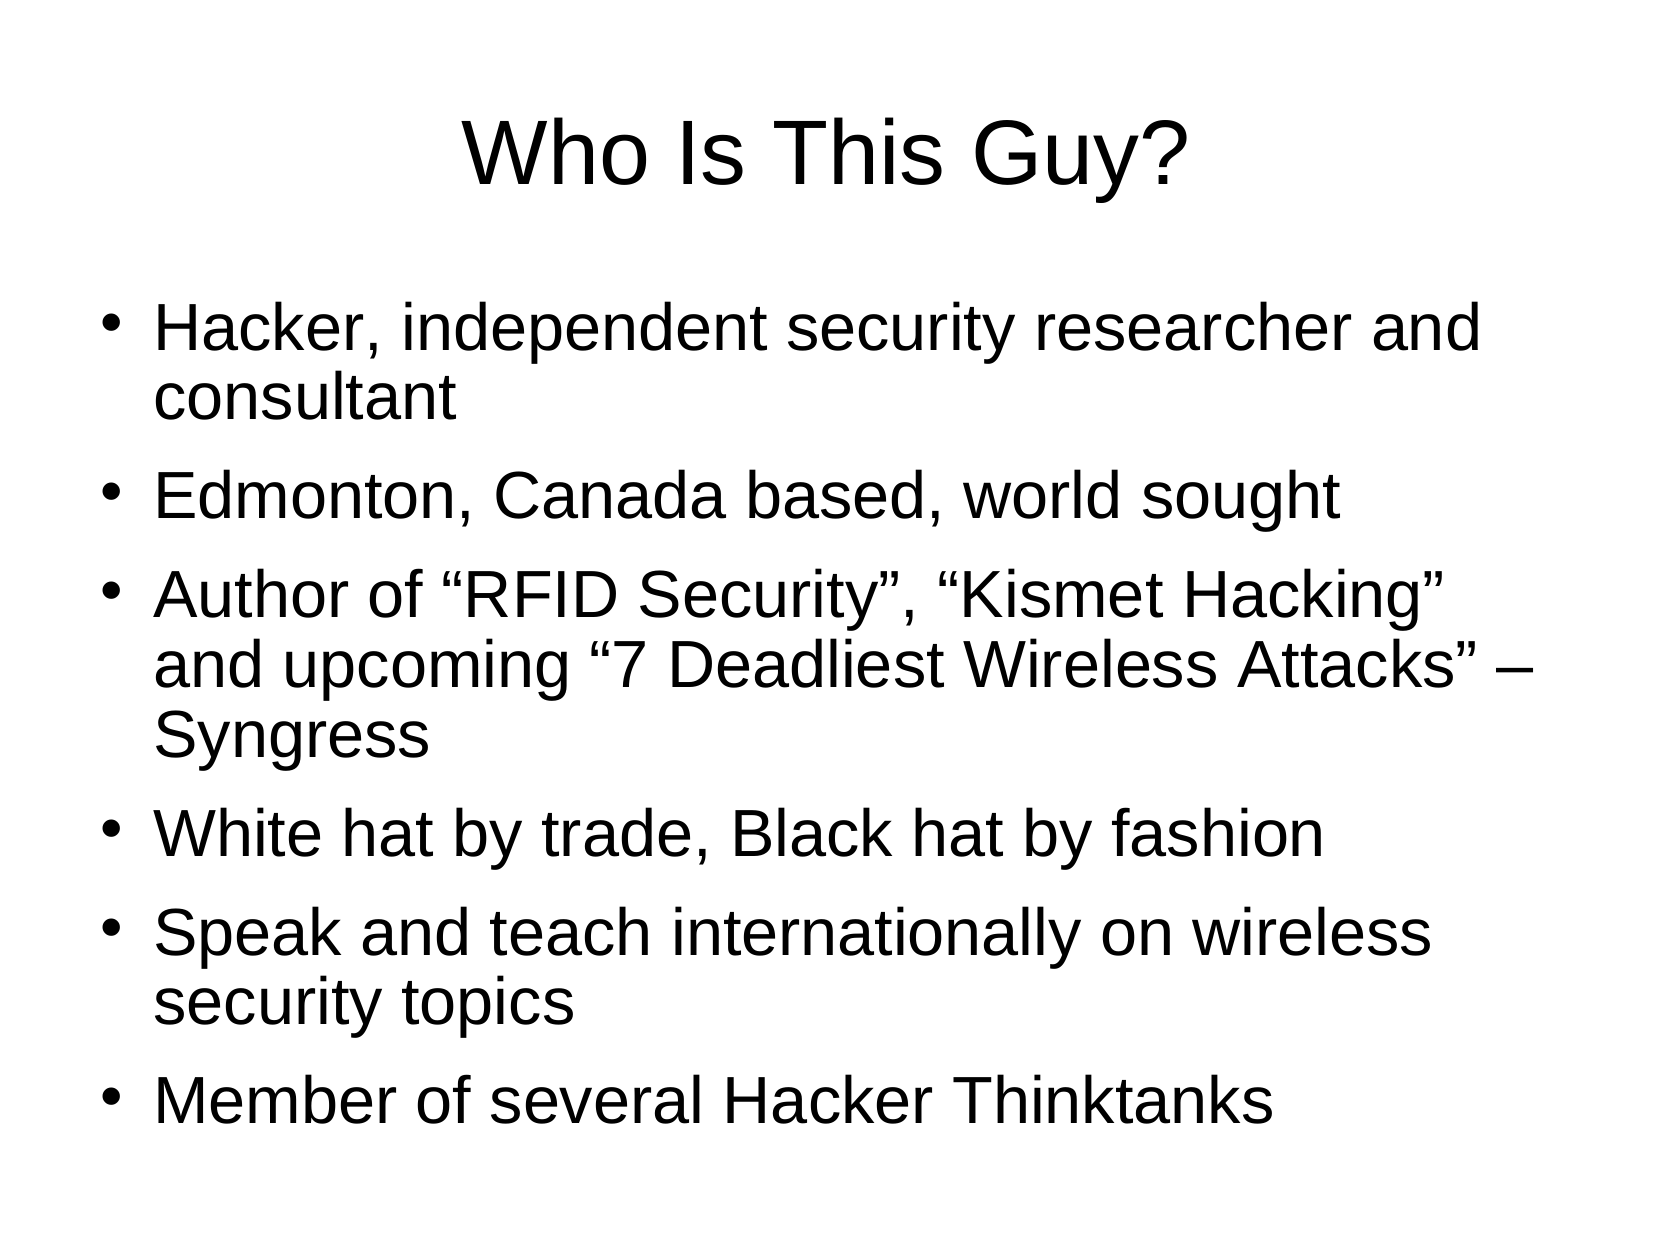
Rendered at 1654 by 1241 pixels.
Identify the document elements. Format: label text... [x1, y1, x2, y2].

list Hacker, independent security researcher and consultant Edmonton, Canada based, world sought Author of “RFID Security”, “Kismet Hacking” and upcoming “7 Deadliest Wireless Attacks” – Syngress White hat by trade, Black hat by fashion Speak and teach internationally on wireless security topics Member of several Hacker Thinktanks [82, 290, 1571, 1094]
title Who Is This Guy? [82, 56, 1571, 249]
